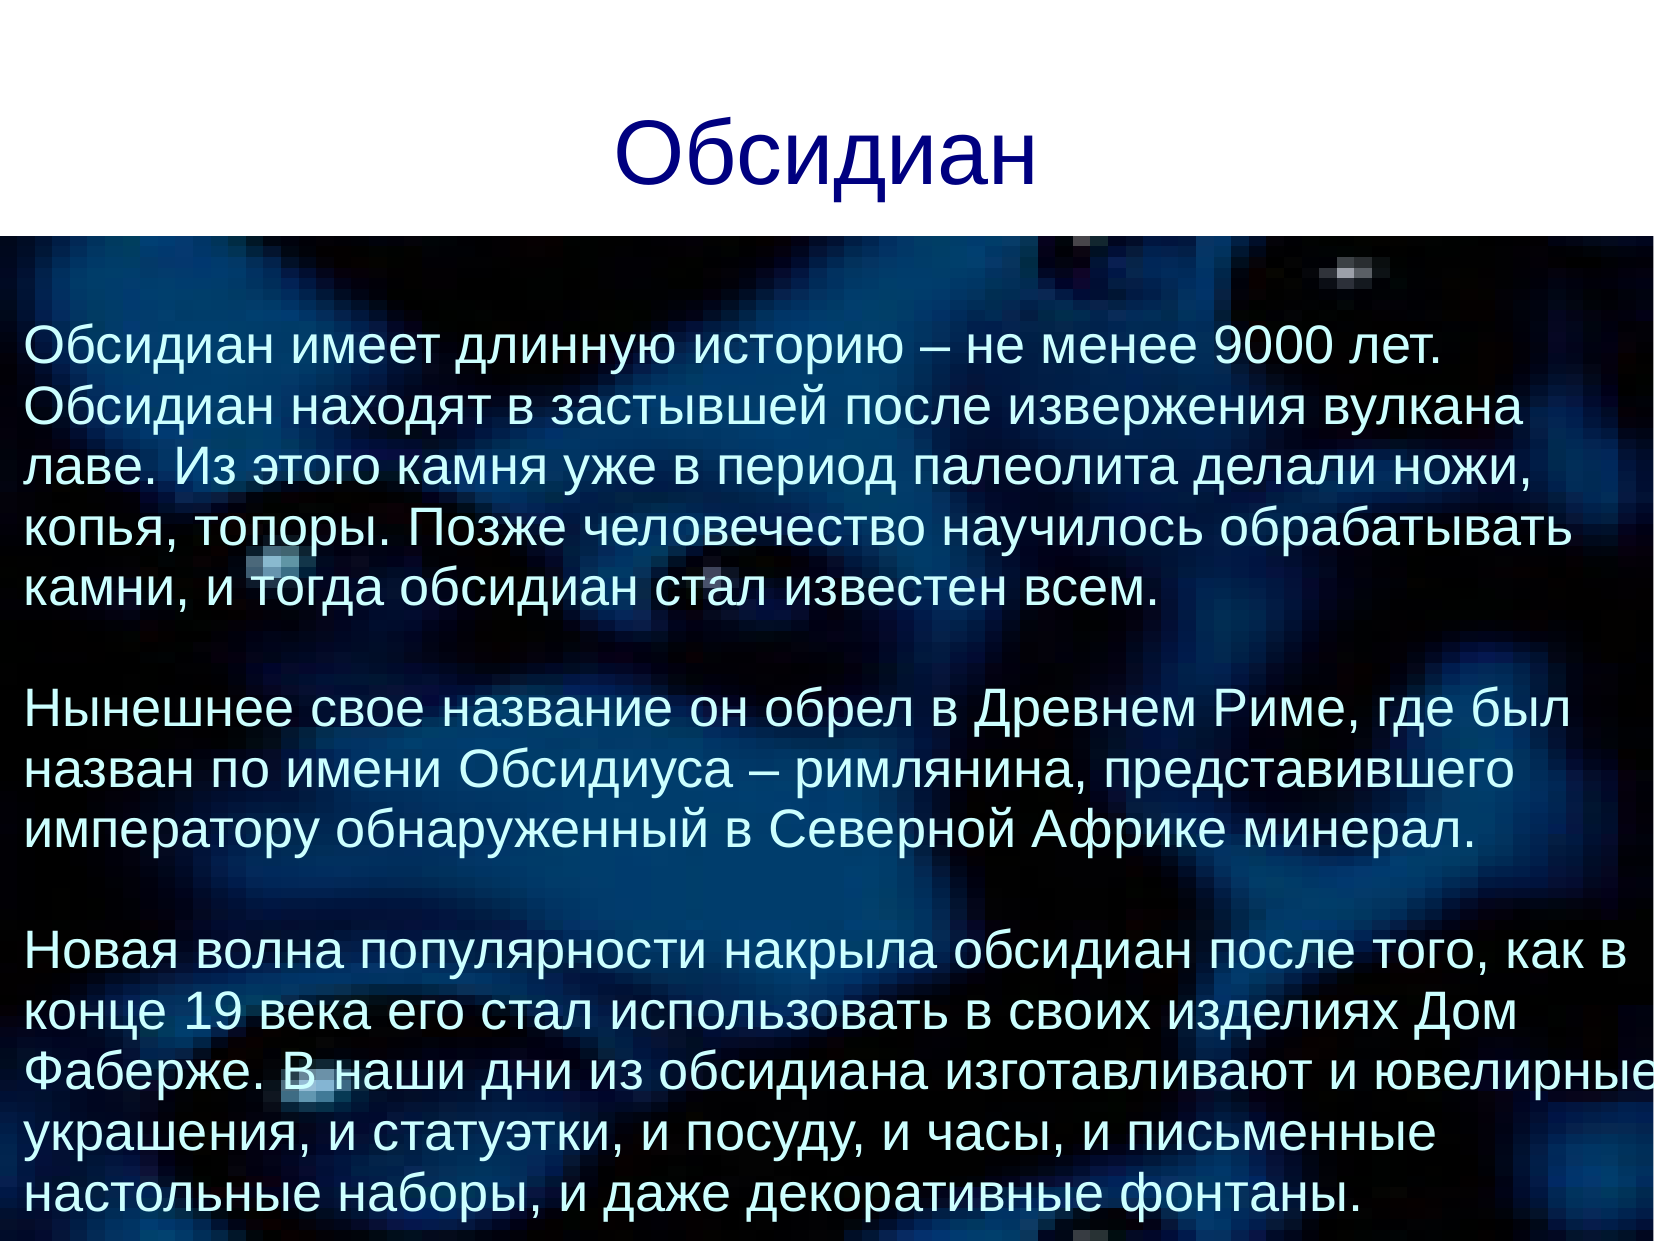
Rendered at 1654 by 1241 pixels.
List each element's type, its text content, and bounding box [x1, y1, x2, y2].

picture [0, 236, 1654, 1241]
title Обсидиан [82, 49, 1571, 236]
text_box Обсидиан имеет длинную историю – не менее 9000 лет. Обсидиан находят в застывшей после извержения вулкана лаве. Из этого камня уже в период палеолита делали ножи, копья, топоры. Позже человечество научилось обрабатывать камни, и тогда обсидиан стал известен всем. Нынешнее свое название он обрел в Древнем Риме, где был назван по имени Обсидиуса – римлянина, представившего императору обнаруженный в Северной Африке минерал. Новая волна популярности накрыла обсидиан после того, как в конце 19 века его стал использовать в своих изделиях Дом Фаберже. В наши дни из обсидиана изготавливают и ювелирные украшения, и статуэтки, и посуду, и часы, и письменные настольные наборы, и даже декоративные фонтаны. [8, 307, 1654, 1231]
